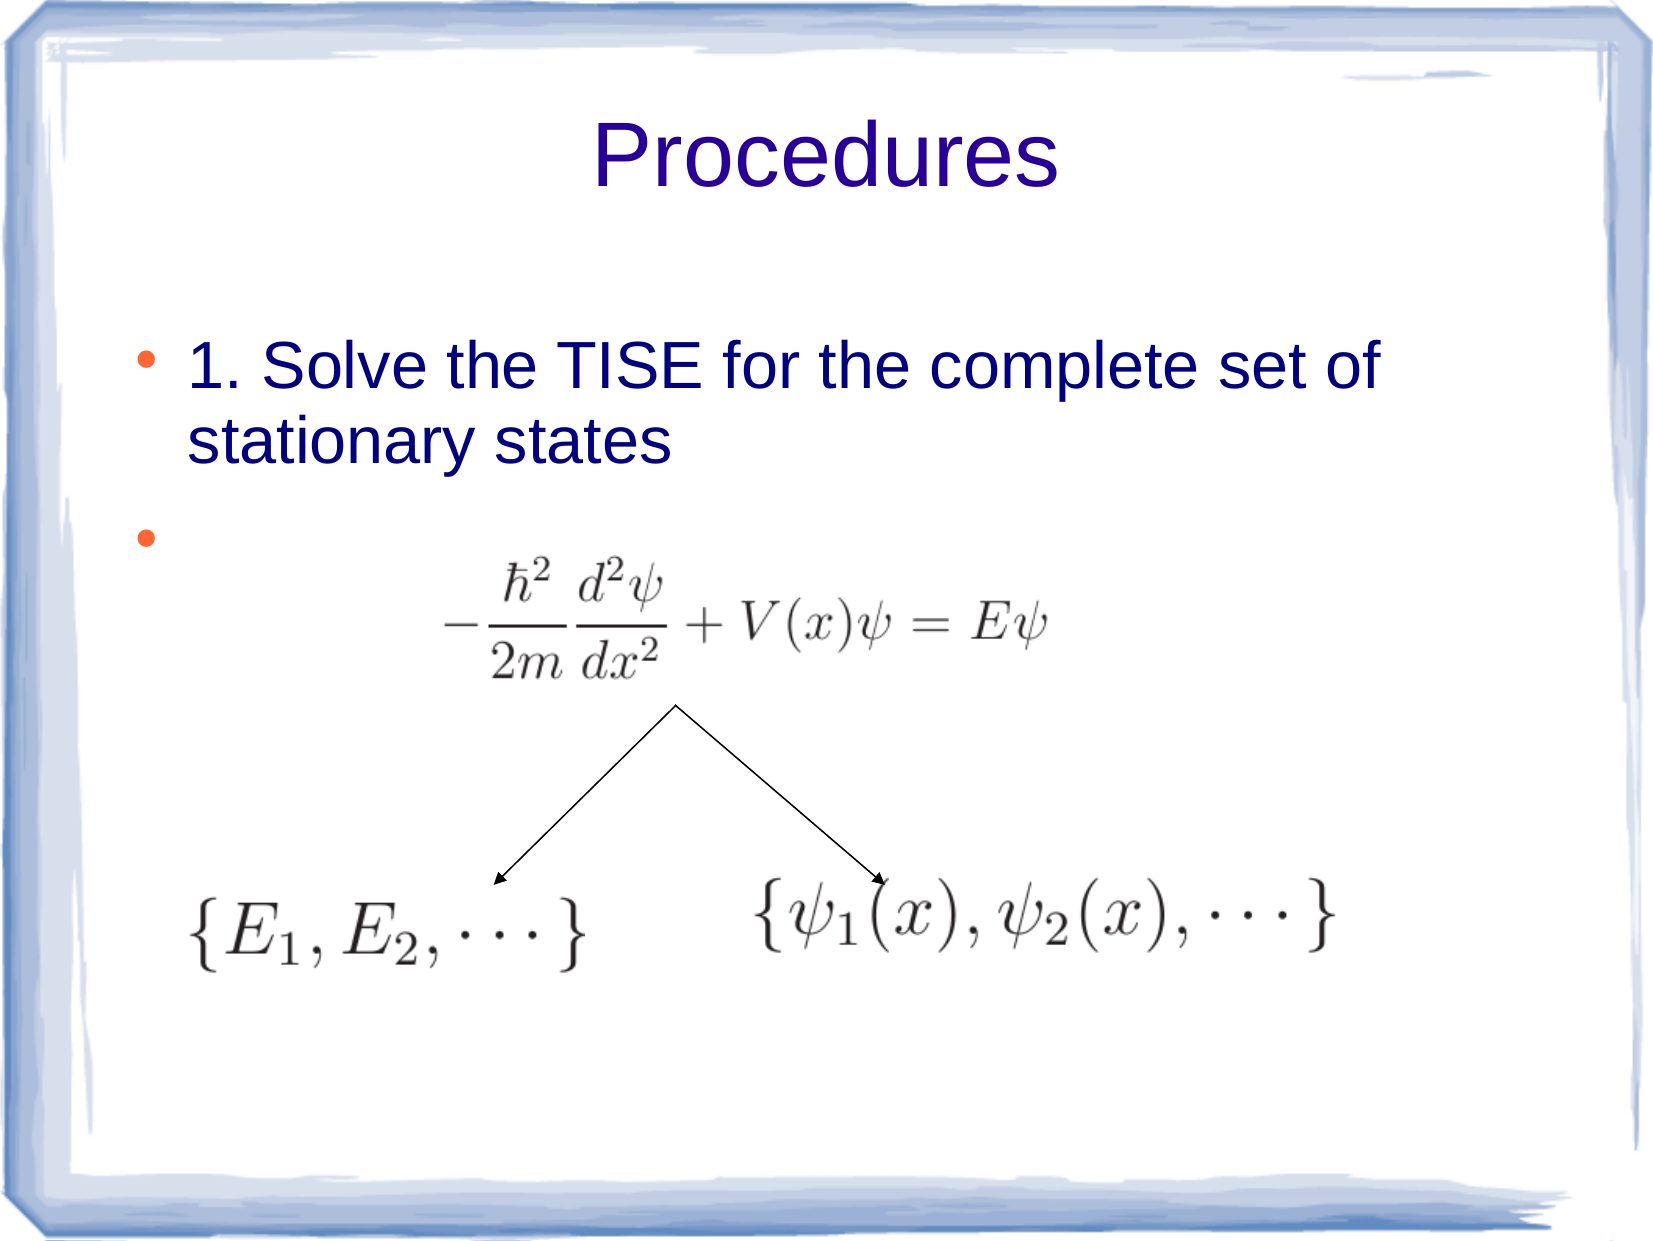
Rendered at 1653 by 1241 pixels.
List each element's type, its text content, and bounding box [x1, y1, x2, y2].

picture [0, 0, 1653, 1241]
title Procedures [82, 49, 1571, 257]
list 1. Solve the TISE for the complete set of stationary states [117, 324, 1571, 1144]
